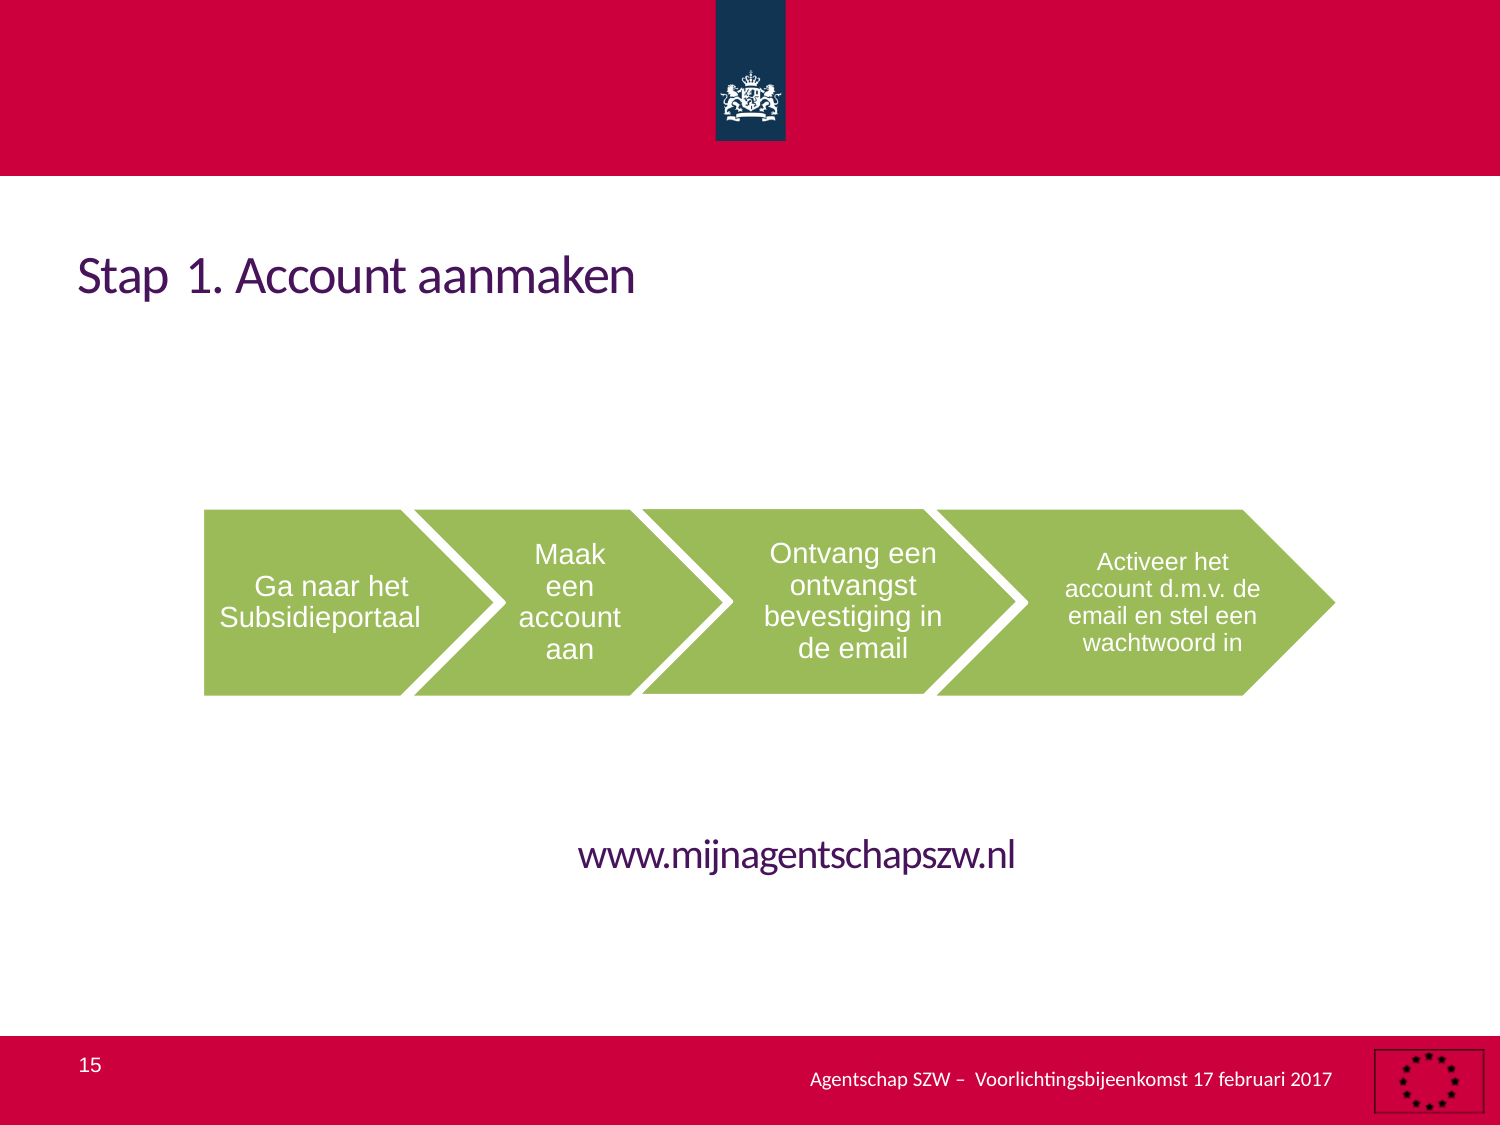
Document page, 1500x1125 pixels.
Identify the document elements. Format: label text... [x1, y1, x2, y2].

text_box [954, 536, 1019, 667]
text_box [931, 507, 1245, 698]
text_box Stap 1. Account aanmaken [62, 225, 1403, 320]
text_box [634, 510, 727, 695]
text_box www.mijnagentschapszw.nl [126, 804, 1467, 899]
text_box [408, 507, 632, 600]
text_box [63, 1043, 181, 1104]
text_box Activeer het account d.m.v. de email en stel een wachtwoord in [1050, 508, 1271, 698]
text_box Ga naar het Subsidieportaal [202, 508, 454, 698]
text_box [408, 605, 501, 698]
picture [1374, 1049, 1486, 1115]
text_box [1271, 534, 1339, 671]
text_box Ontvang een ontvangst bevestiging in de email [748, 507, 954, 696]
text_box [454, 560, 497, 646]
text_box [636, 506, 925, 697]
text_box Agentschap SZW – Voorlichtingsbijeenkomst 17 februari 2017 [795, 1058, 1374, 1109]
text_box Maak een account aan [501, 508, 634, 698]
